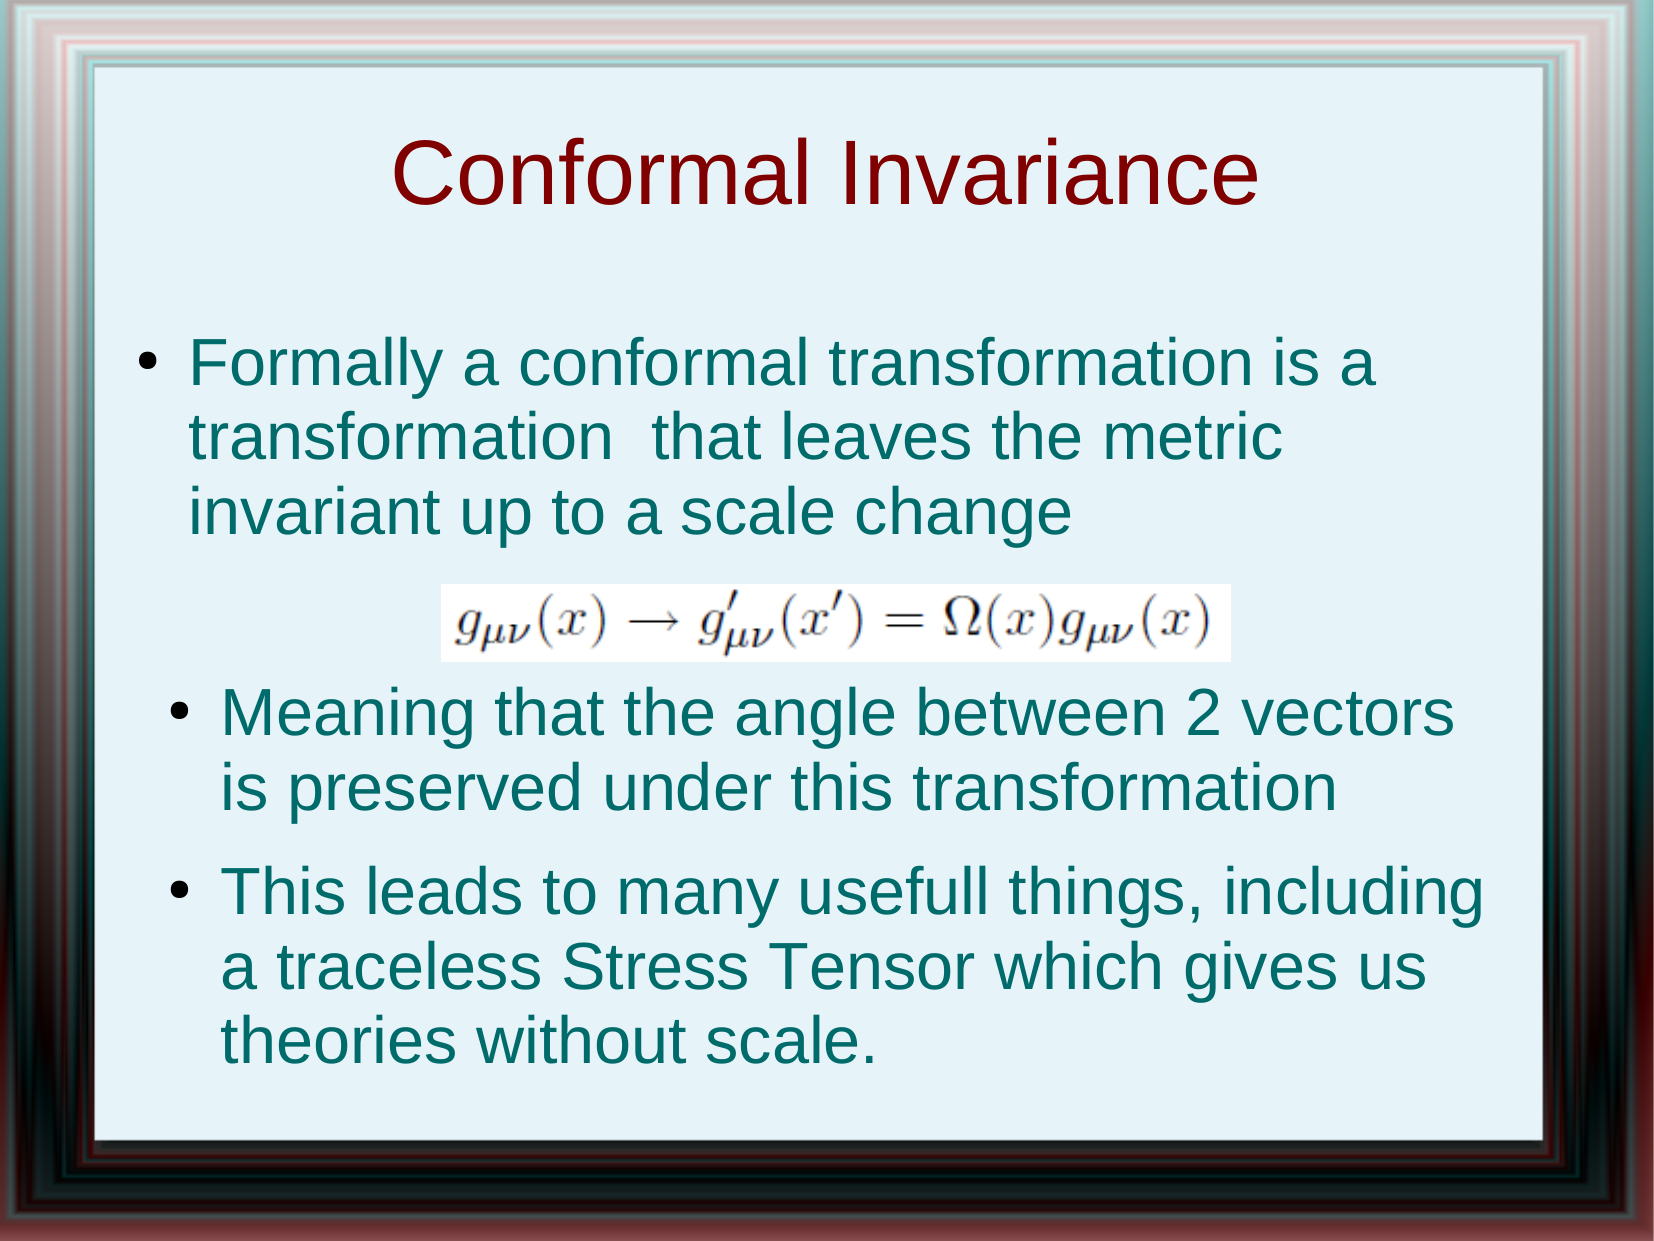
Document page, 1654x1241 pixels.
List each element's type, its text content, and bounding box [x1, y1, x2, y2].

list Meaning that the angle between 2 vectors is preserved under this transformation This leads to many usefull things, including a traceless Stress Tensor which gives us theories without scale. [150, 675, 1507, 1079]
picture [0, 0, 1654, 1241]
title Conformal Invariance [118, 88, 1536, 257]
list Formally a conformal transformation is a transformation that leaves the metric invariant up to a scale change [118, 324, 1388, 563]
